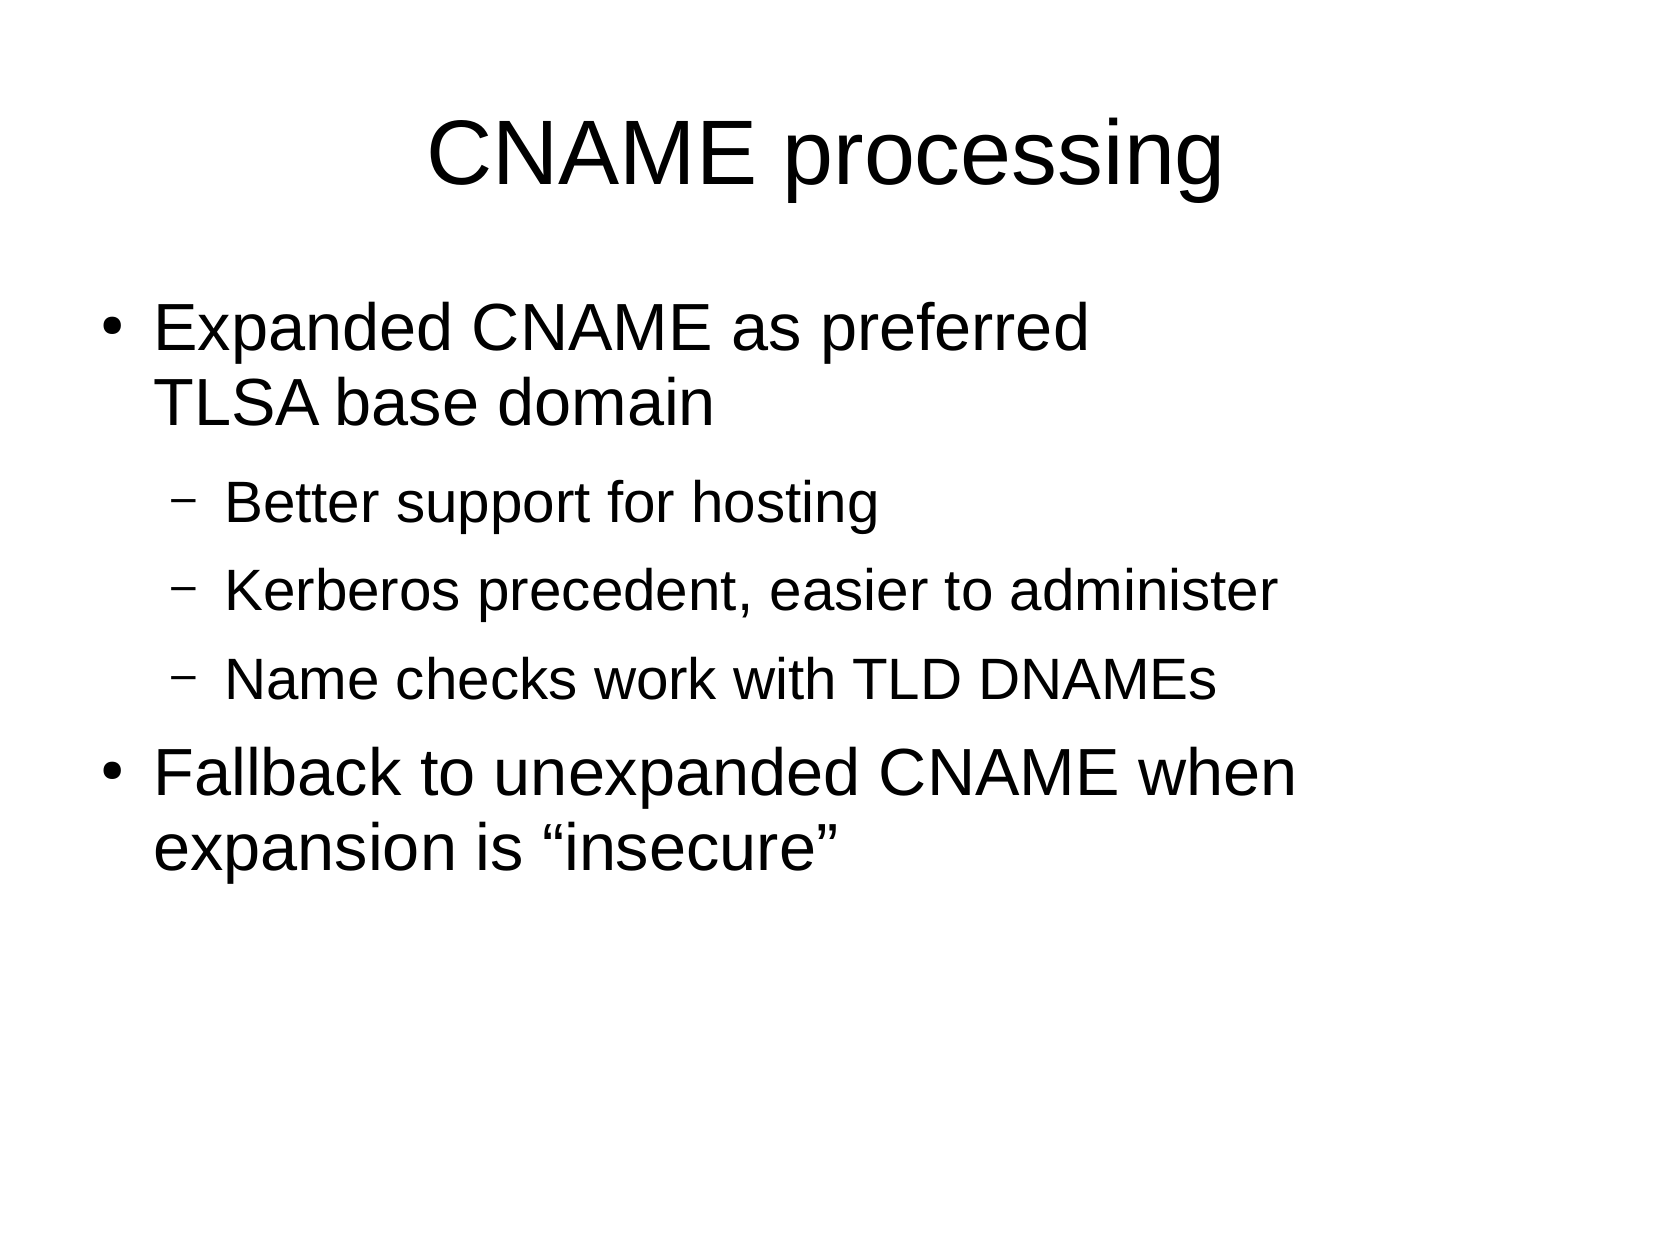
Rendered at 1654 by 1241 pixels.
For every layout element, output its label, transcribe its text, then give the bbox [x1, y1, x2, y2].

title CNAME processing [82, 49, 1571, 257]
list Expanded CNAME as preferred TLSA base domain Better support for hosting Kerberos precedent, easier to administer Name checks work with TLD DNAMEs Fallback to unexpanded CNAME when expansion is “insecure” [82, 290, 1571, 1010]
